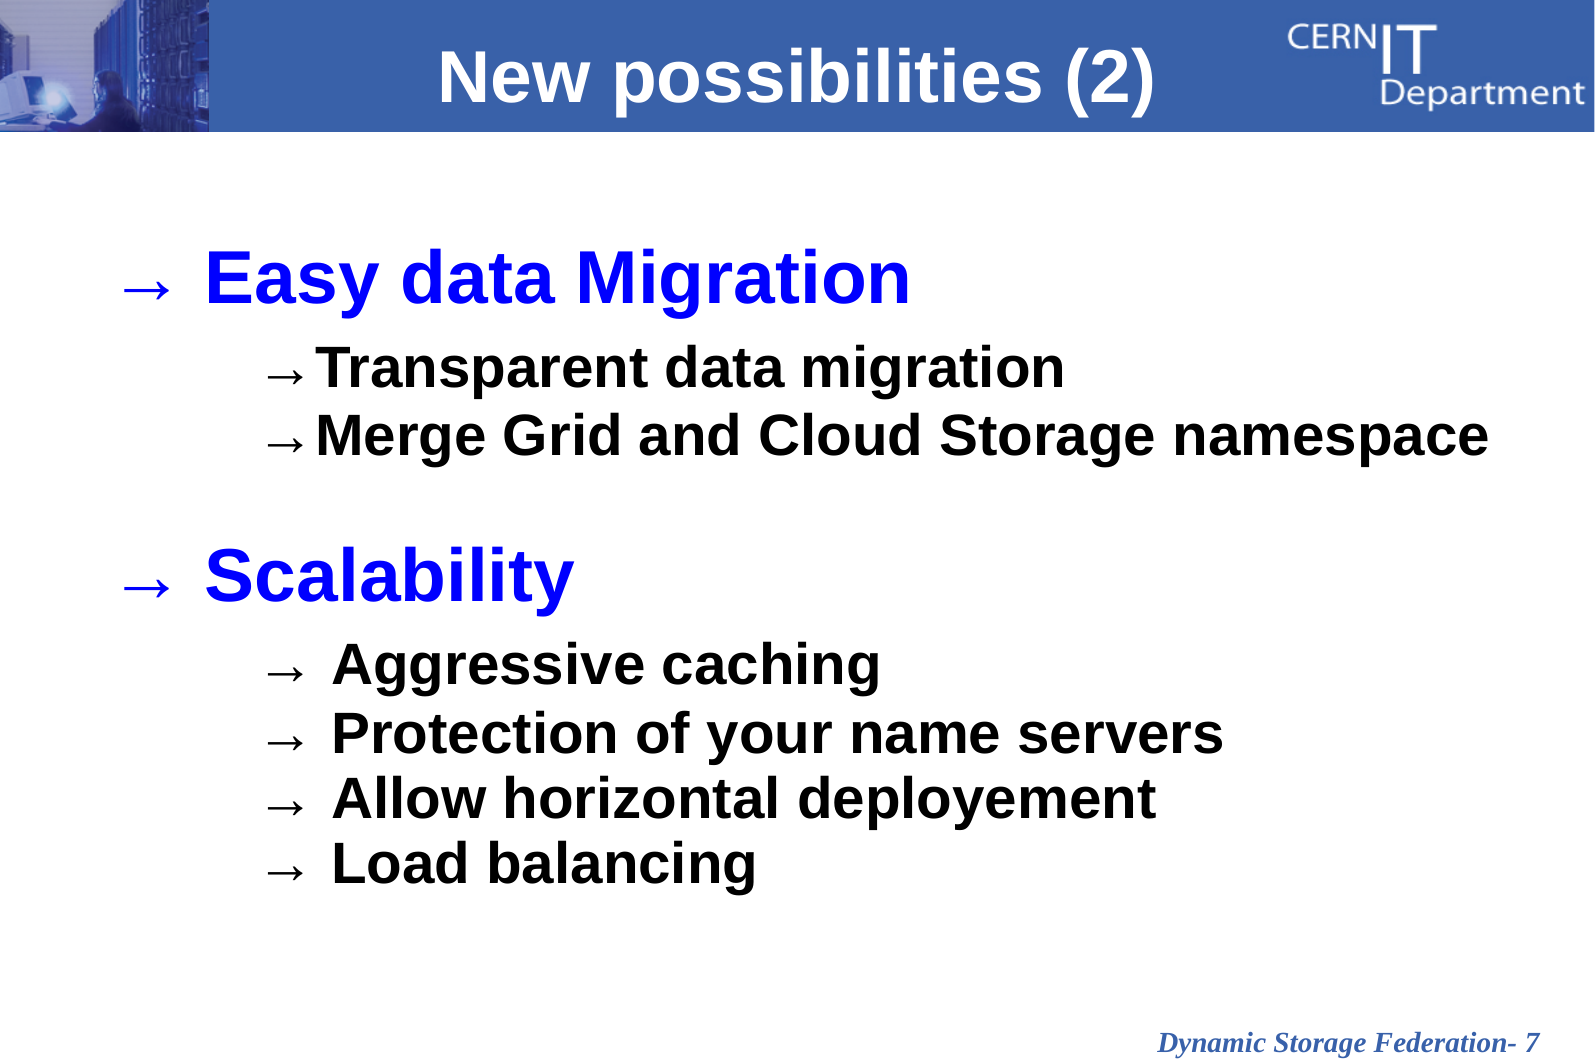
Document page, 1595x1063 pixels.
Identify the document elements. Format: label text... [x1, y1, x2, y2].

title New possibilities (2) [0, 0, 1595, 170]
text_box → Easy data Migration →Transparent data migration →Merge Grid and Cloud Storage namespace → Scalability → Aggressive caching → Protection of your name servers → Allow horizontal deployement → Load balancing [94, 162, 1536, 904]
